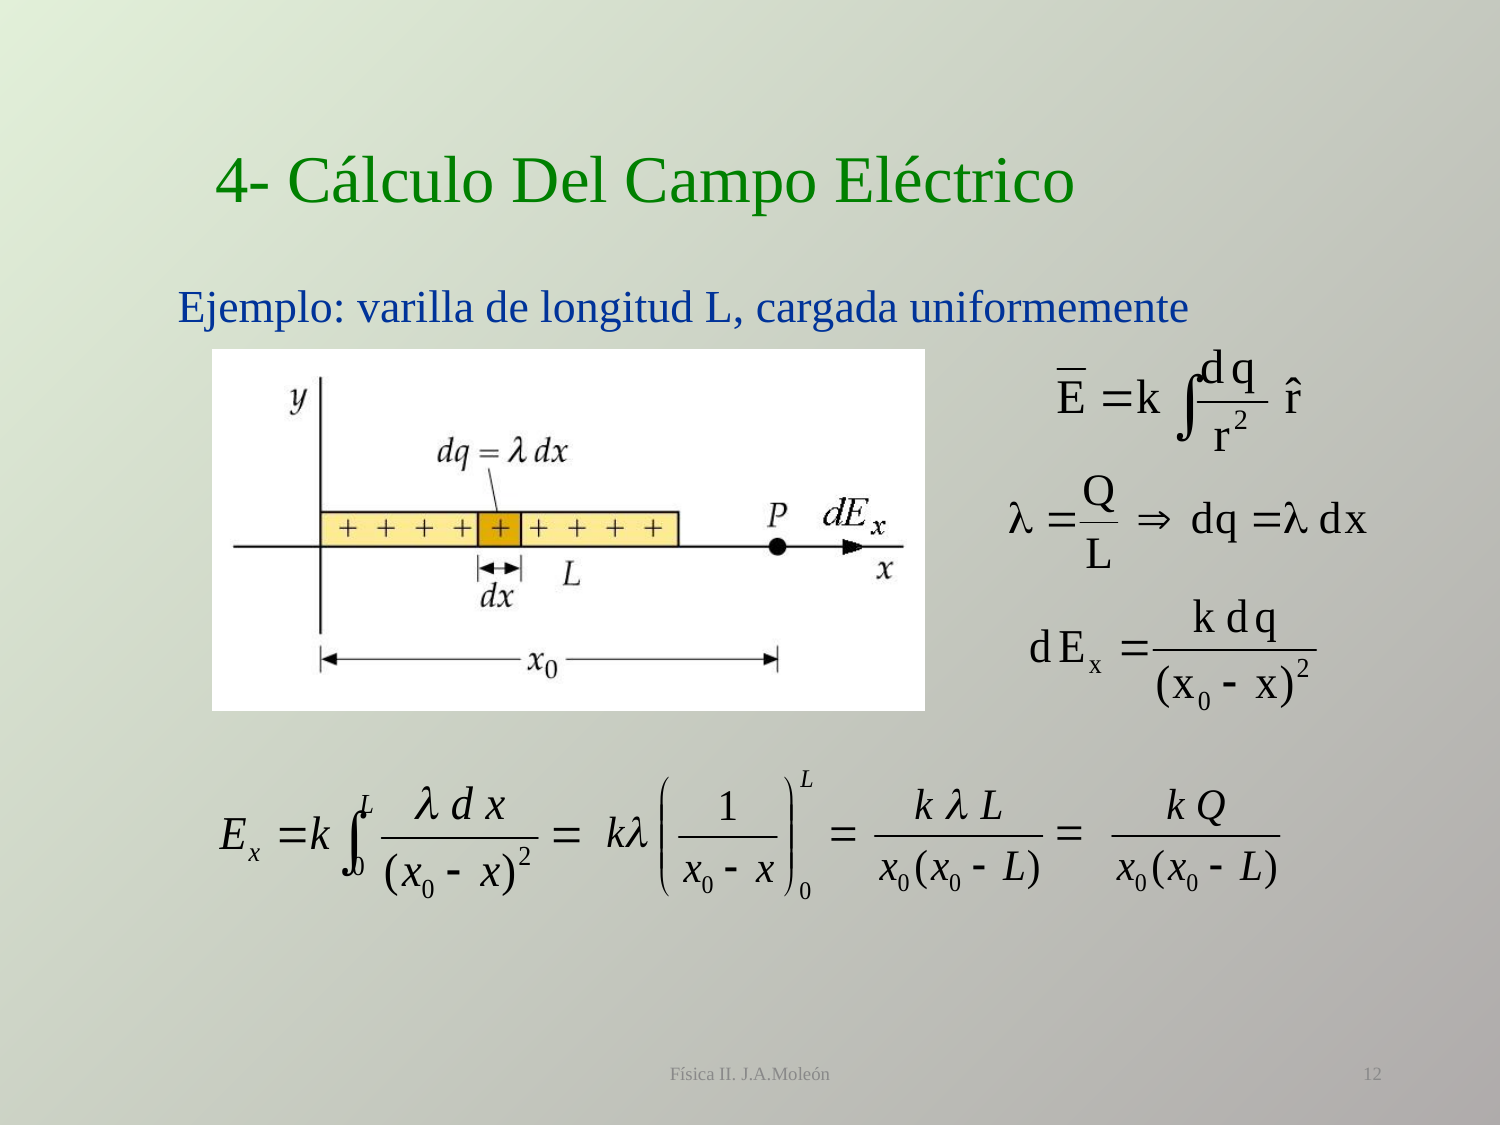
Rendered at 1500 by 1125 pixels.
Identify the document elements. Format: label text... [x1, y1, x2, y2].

list Ejemplo: varilla de longitud L, cargada uniformemente [162, 275, 1413, 951]
chart [1002, 337, 1375, 579]
chart [1105, 777, 1287, 902]
text_box <número> [1059, 1042, 1397, 1103]
chart [867, 777, 1085, 902]
title 4- Cálculo Del Campo Eléctrico [200, 87, 1238, 275]
picture [212, 349, 925, 711]
chart [1023, 587, 1327, 721]
chart [600, 760, 858, 910]
chart [211, 774, 582, 909]
text_box Física II. J.A.Moleón [496, 1042, 1004, 1103]
